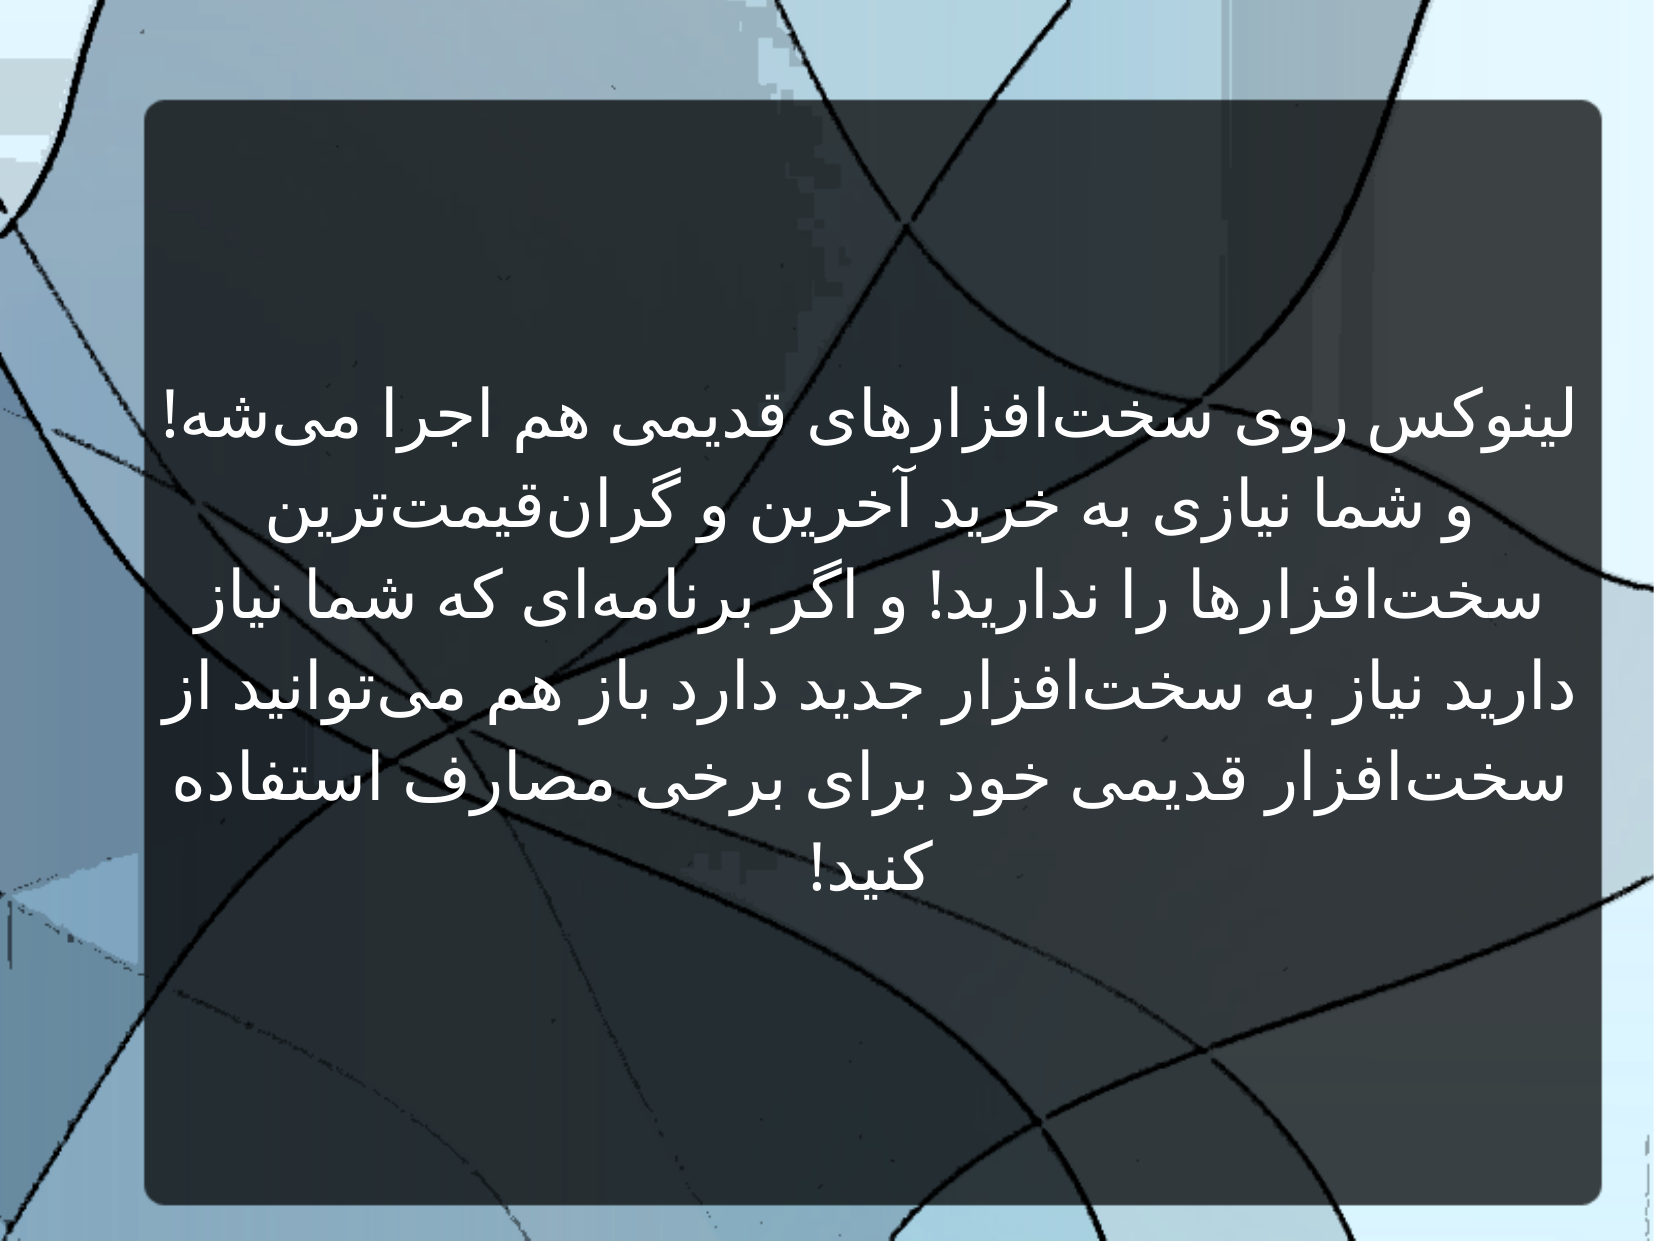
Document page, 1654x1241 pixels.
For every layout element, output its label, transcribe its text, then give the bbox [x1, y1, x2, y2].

subtitle لینوکس روی سخت‌افزارهای قدیمی هم اجرا می‌شه! و شما نیازی به خرید آخرین و گران‌قیمت‌ترین سخت‌افزارها را ندارید! و اگر برنامه‌ای که شما نیاز دارید نیاز به سخت‌افزار جدید دارد باز هم می‌توانید از سخت‌افزار قدیمی خود برای برخی مصارف استفاده کنید! [159, 115, 1583, 1161]
picture [0, 0, 1654, 1241]
